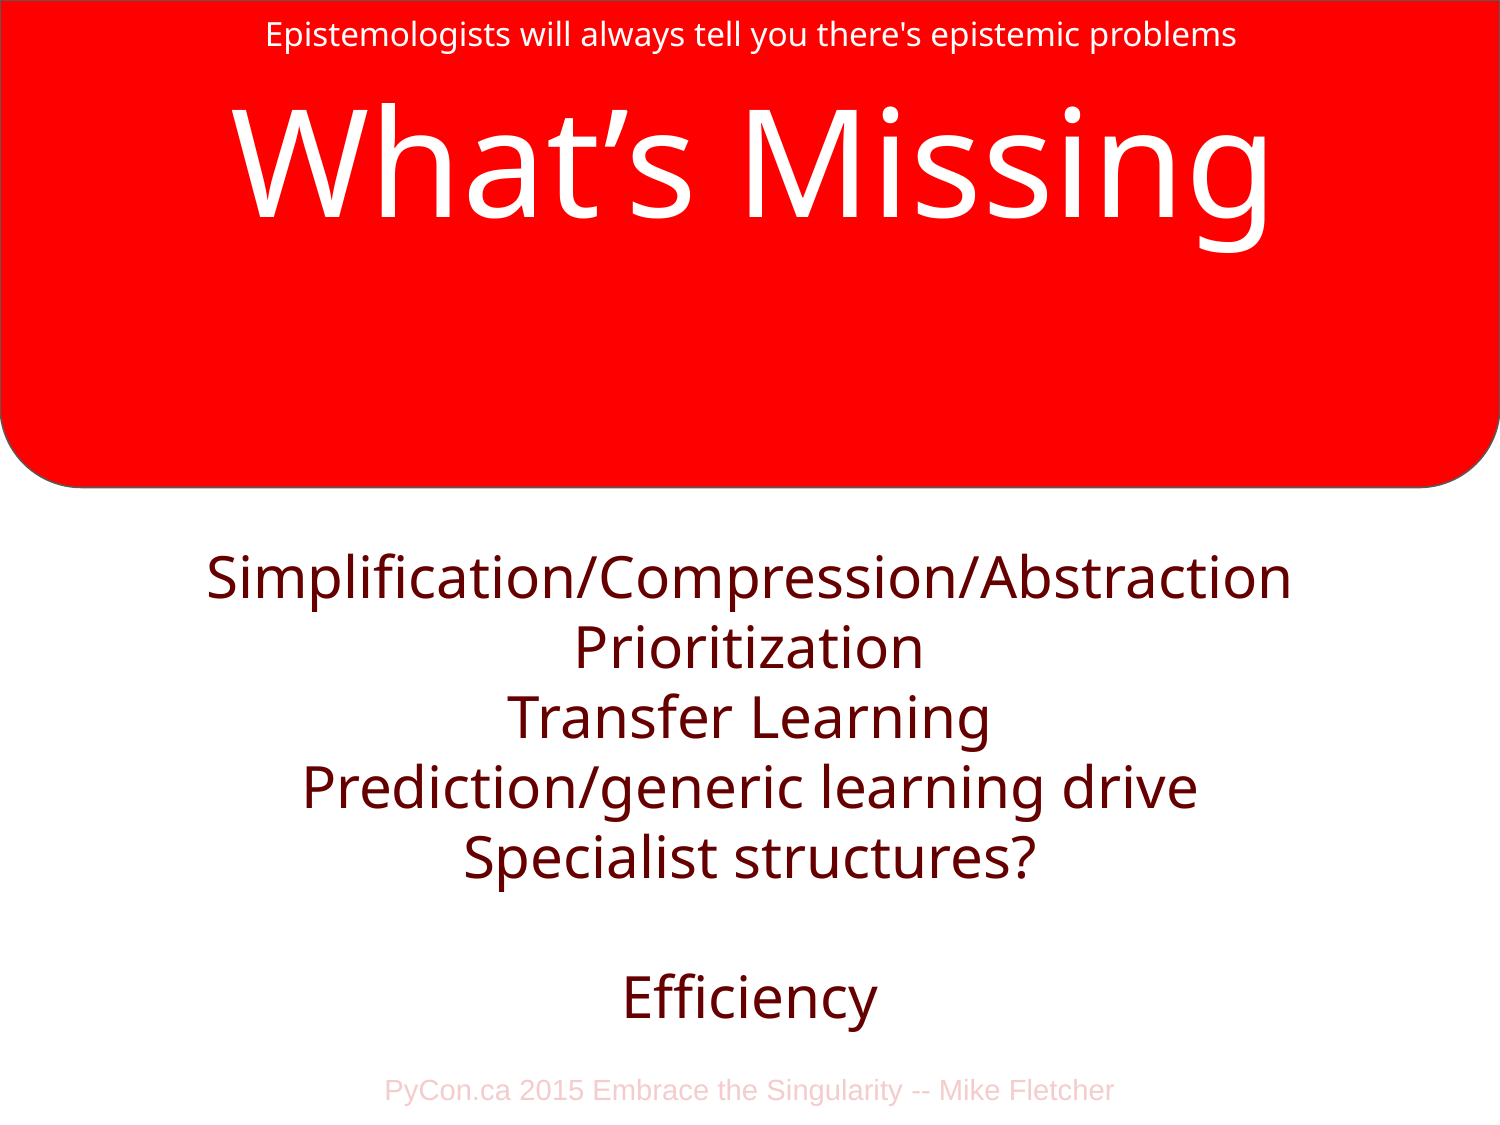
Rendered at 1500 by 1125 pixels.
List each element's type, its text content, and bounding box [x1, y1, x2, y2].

subtitle Epistemologists will always tell you there's epistemic problems [1, 0, 1500, 65]
title What’s Missing [28, 65, 1480, 488]
subtitle Simplification/Compression/Abstraction Prioritization Transfer Learning Prediction/generic learning drive Specialist structures? Efficiency [0, 525, 1500, 1107]
